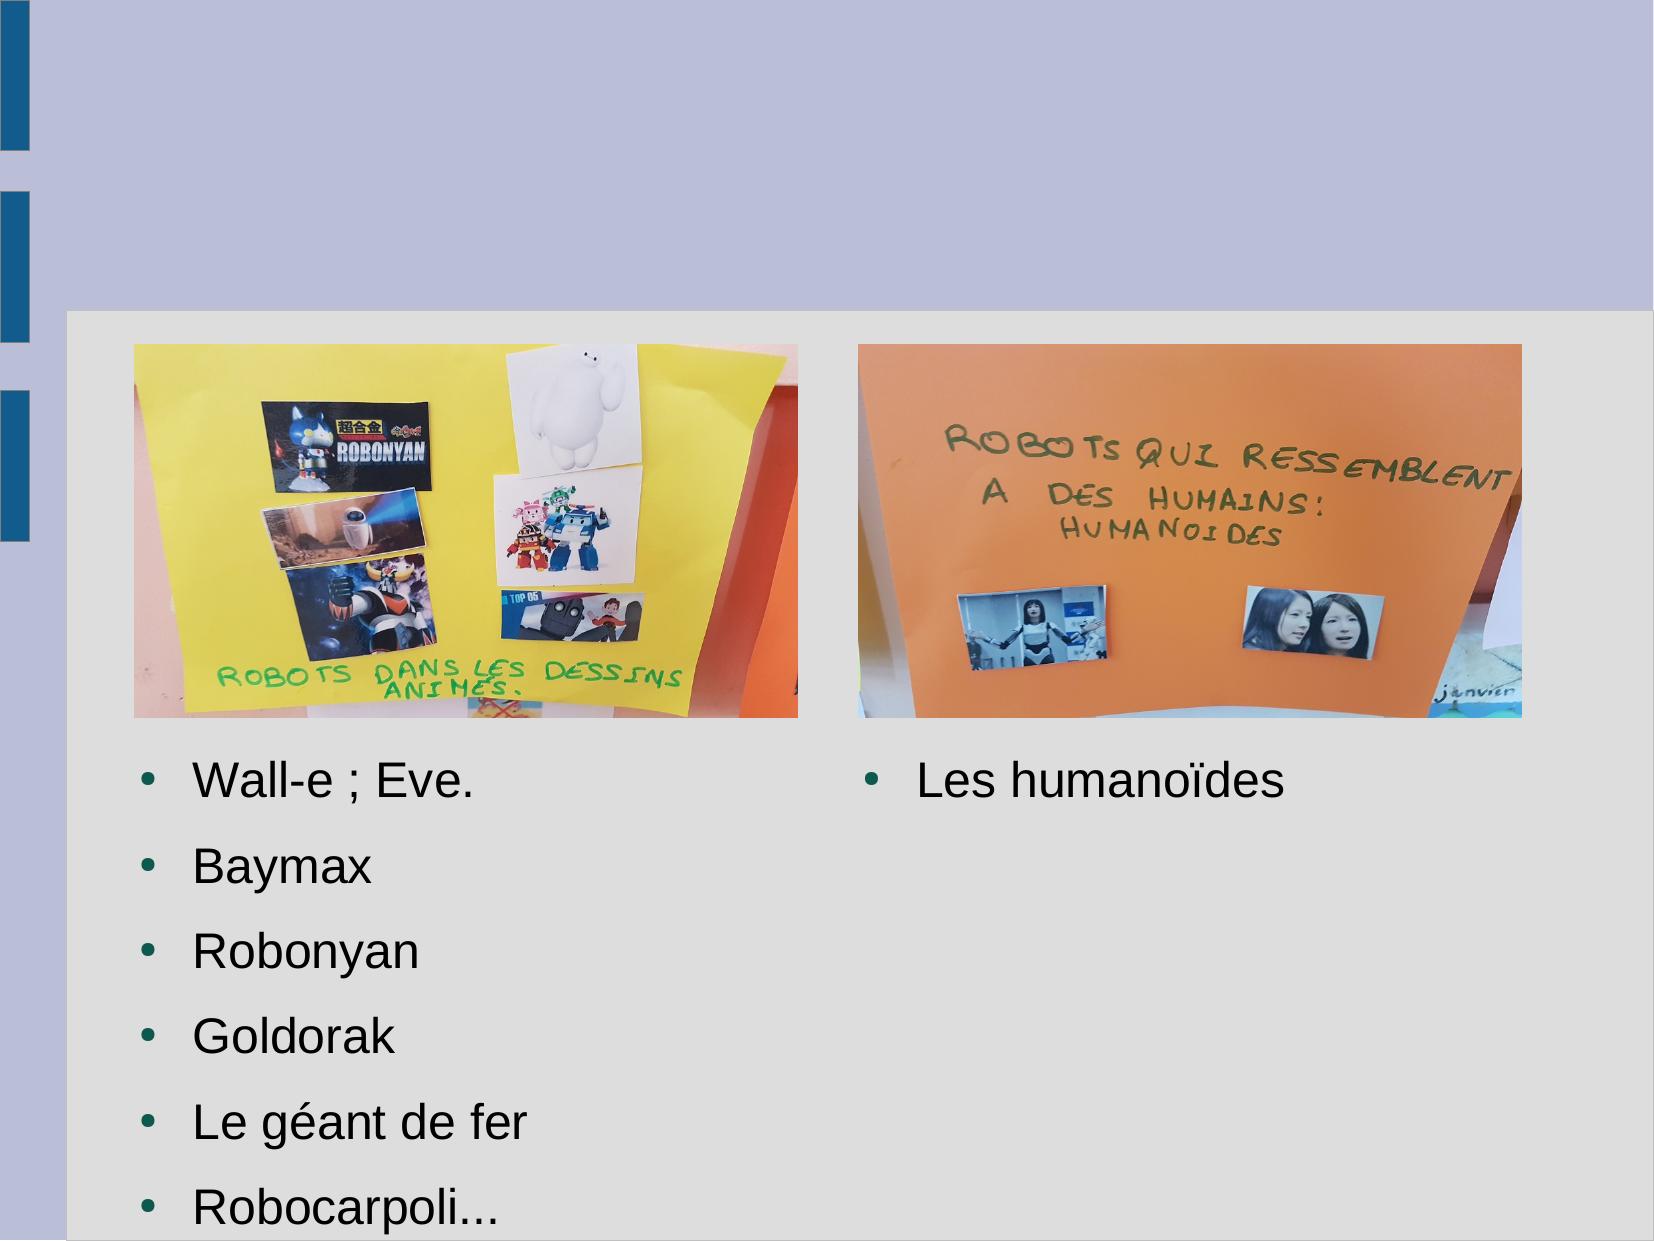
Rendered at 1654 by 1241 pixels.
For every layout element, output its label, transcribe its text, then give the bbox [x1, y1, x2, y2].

list Wall-e ; Eve. Baymax Robonyan Goldorak Le géant de fer Robocarpoli... [121, 752, 811, 1235]
list Les humanoïdes [845, 752, 1535, 1126]
picture [858, 344, 1522, 718]
picture [134, 344, 798, 718]
